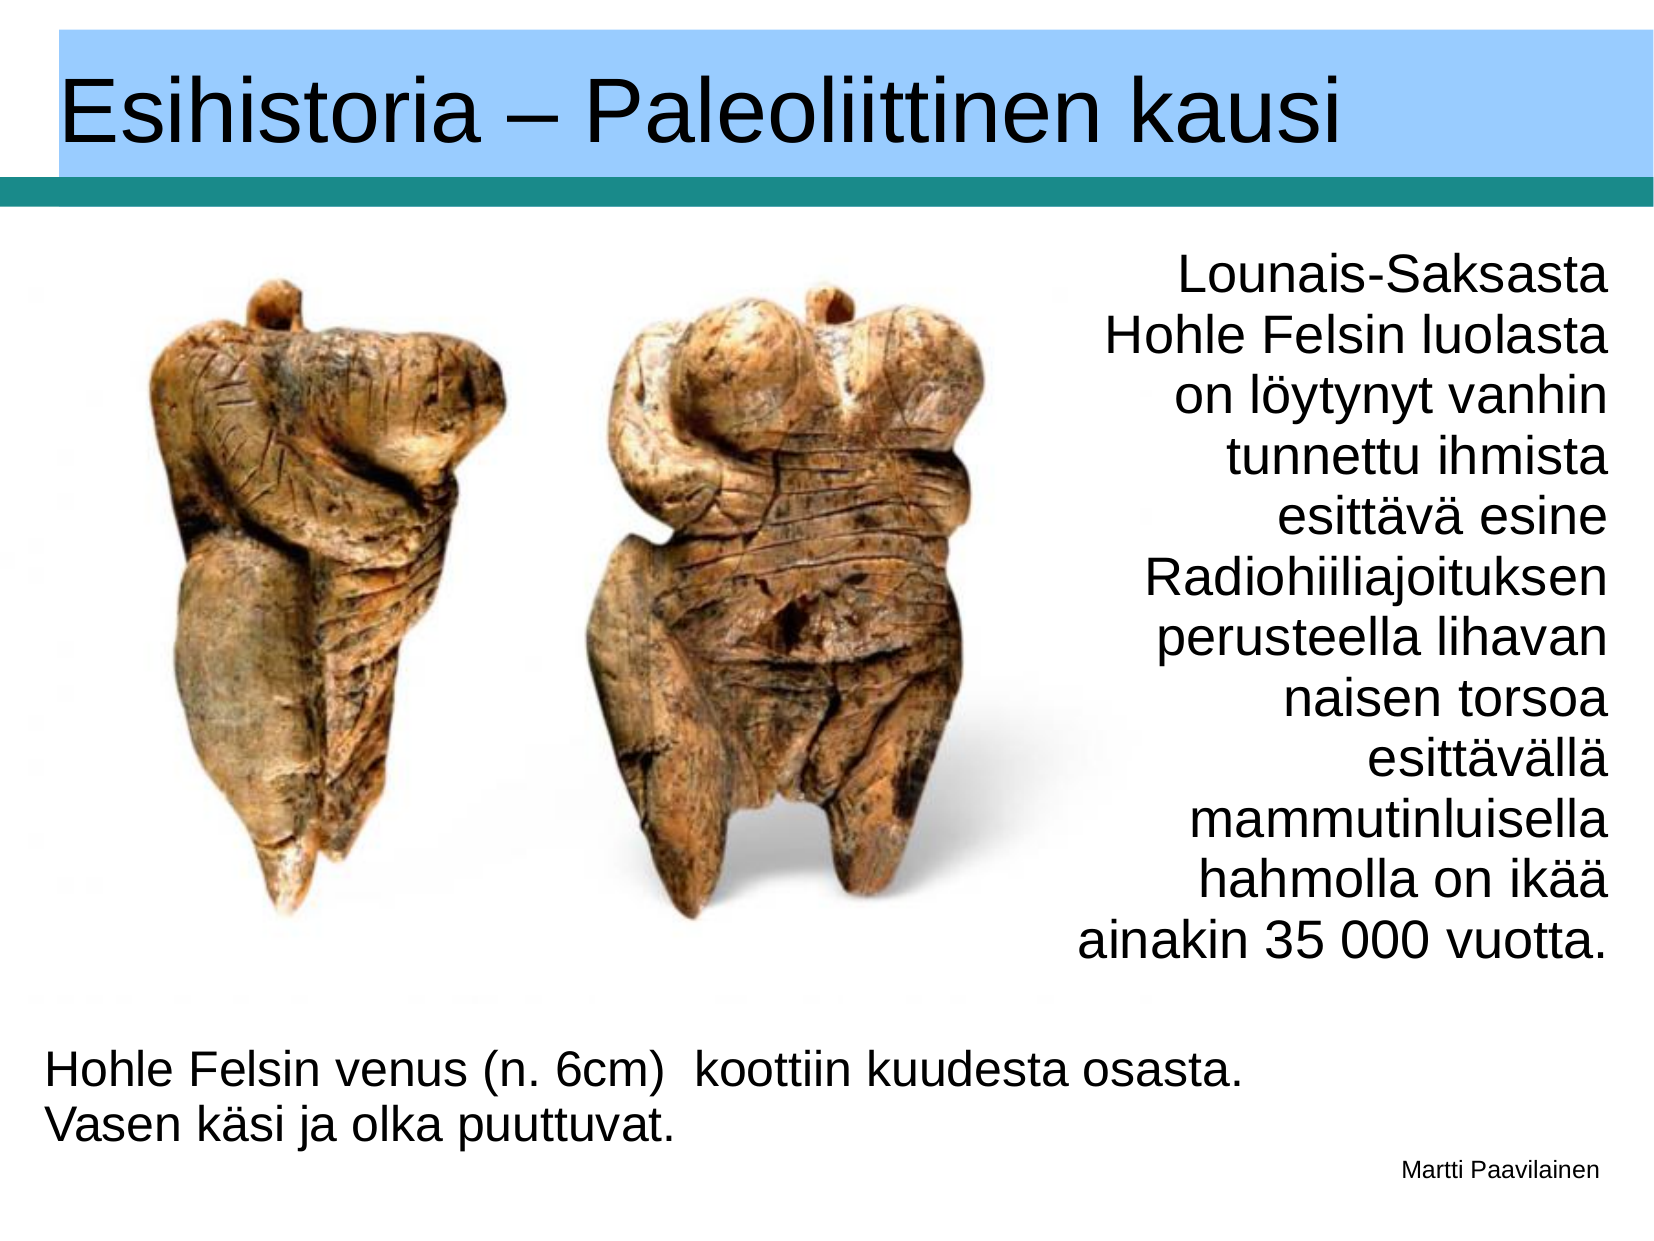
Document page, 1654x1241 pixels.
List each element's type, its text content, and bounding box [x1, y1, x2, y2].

title Martti Paavilainen [1387, 1128, 1601, 1211]
picture [0, 229, 1152, 1004]
text_box Hohle Felsin venus (n. 6cm) koottiin kuudesta osasta. Vasen käsi ja olka puuttuvat. [29, 1033, 1388, 1182]
title Esihistoria – Paleoliittinen kausi [59, 14, 1654, 177]
text_box Lounais-Saksasta Hohle Felsin luolasta on löytynyt vanhin tunnettu ihmista esittävä esine Radiohiiliajoituksen perusteella lihavan naisen torsoa esittävällä mammutinluisella hahmolla on ikää ainakin 35 000 vuotta. [1033, 236, 1625, 978]
text_box [0, 177, 1654, 207]
